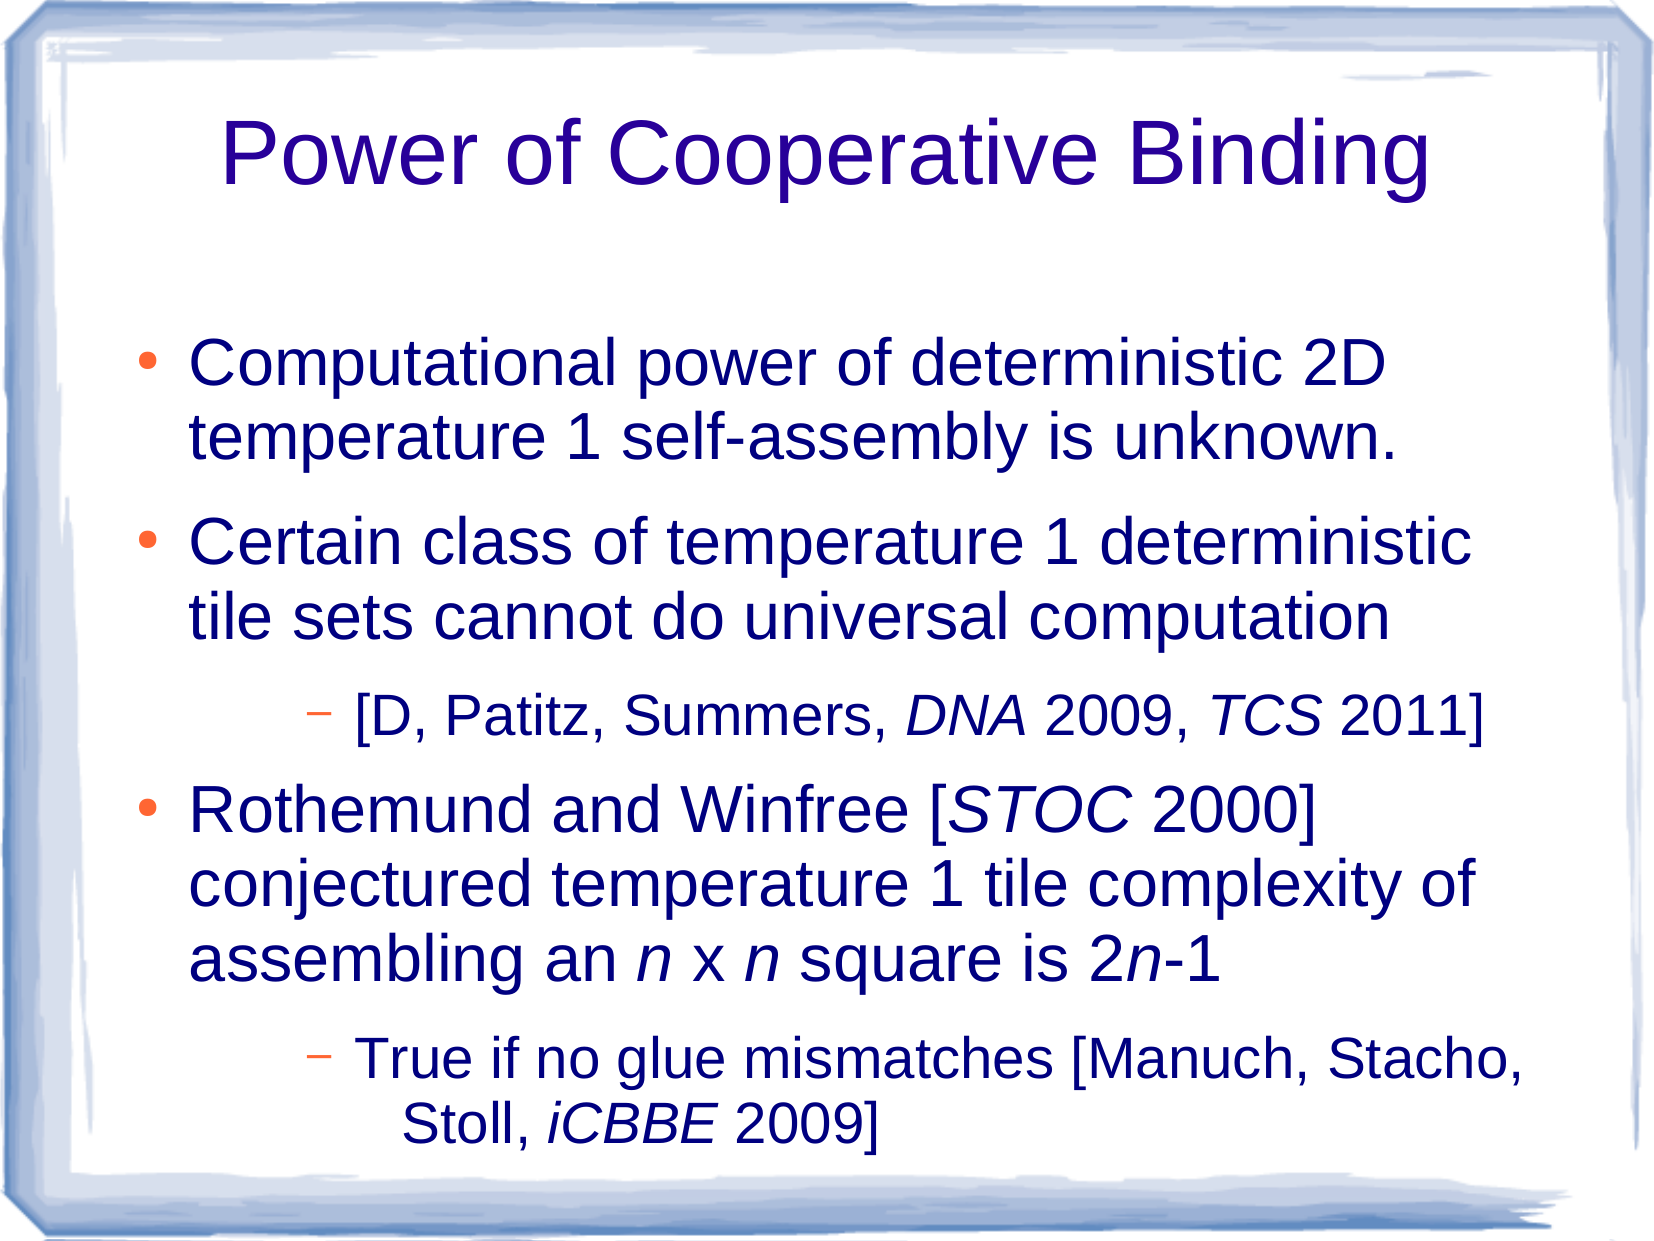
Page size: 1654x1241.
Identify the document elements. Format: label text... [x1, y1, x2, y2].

list Computational power of deterministic 2D temperature 1 self-assembly is unknown. Certain class of temperature 1 deterministic tile sets cannot do universal computation [D, Patitz, Summers, DNA 2009, TCS 2011] Rothemund and Winfree [STOC 2000] conjectured temperature 1 tile complexity of assembling an n x n square is 2n-1 True if no glue mismatches [Manuch, Stacho, Stoll, iCBBE 2009] [118, 324, 1571, 1155]
title Power of Cooperative Binding [82, 49, 1571, 257]
picture [0, 0, 1654, 1241]
